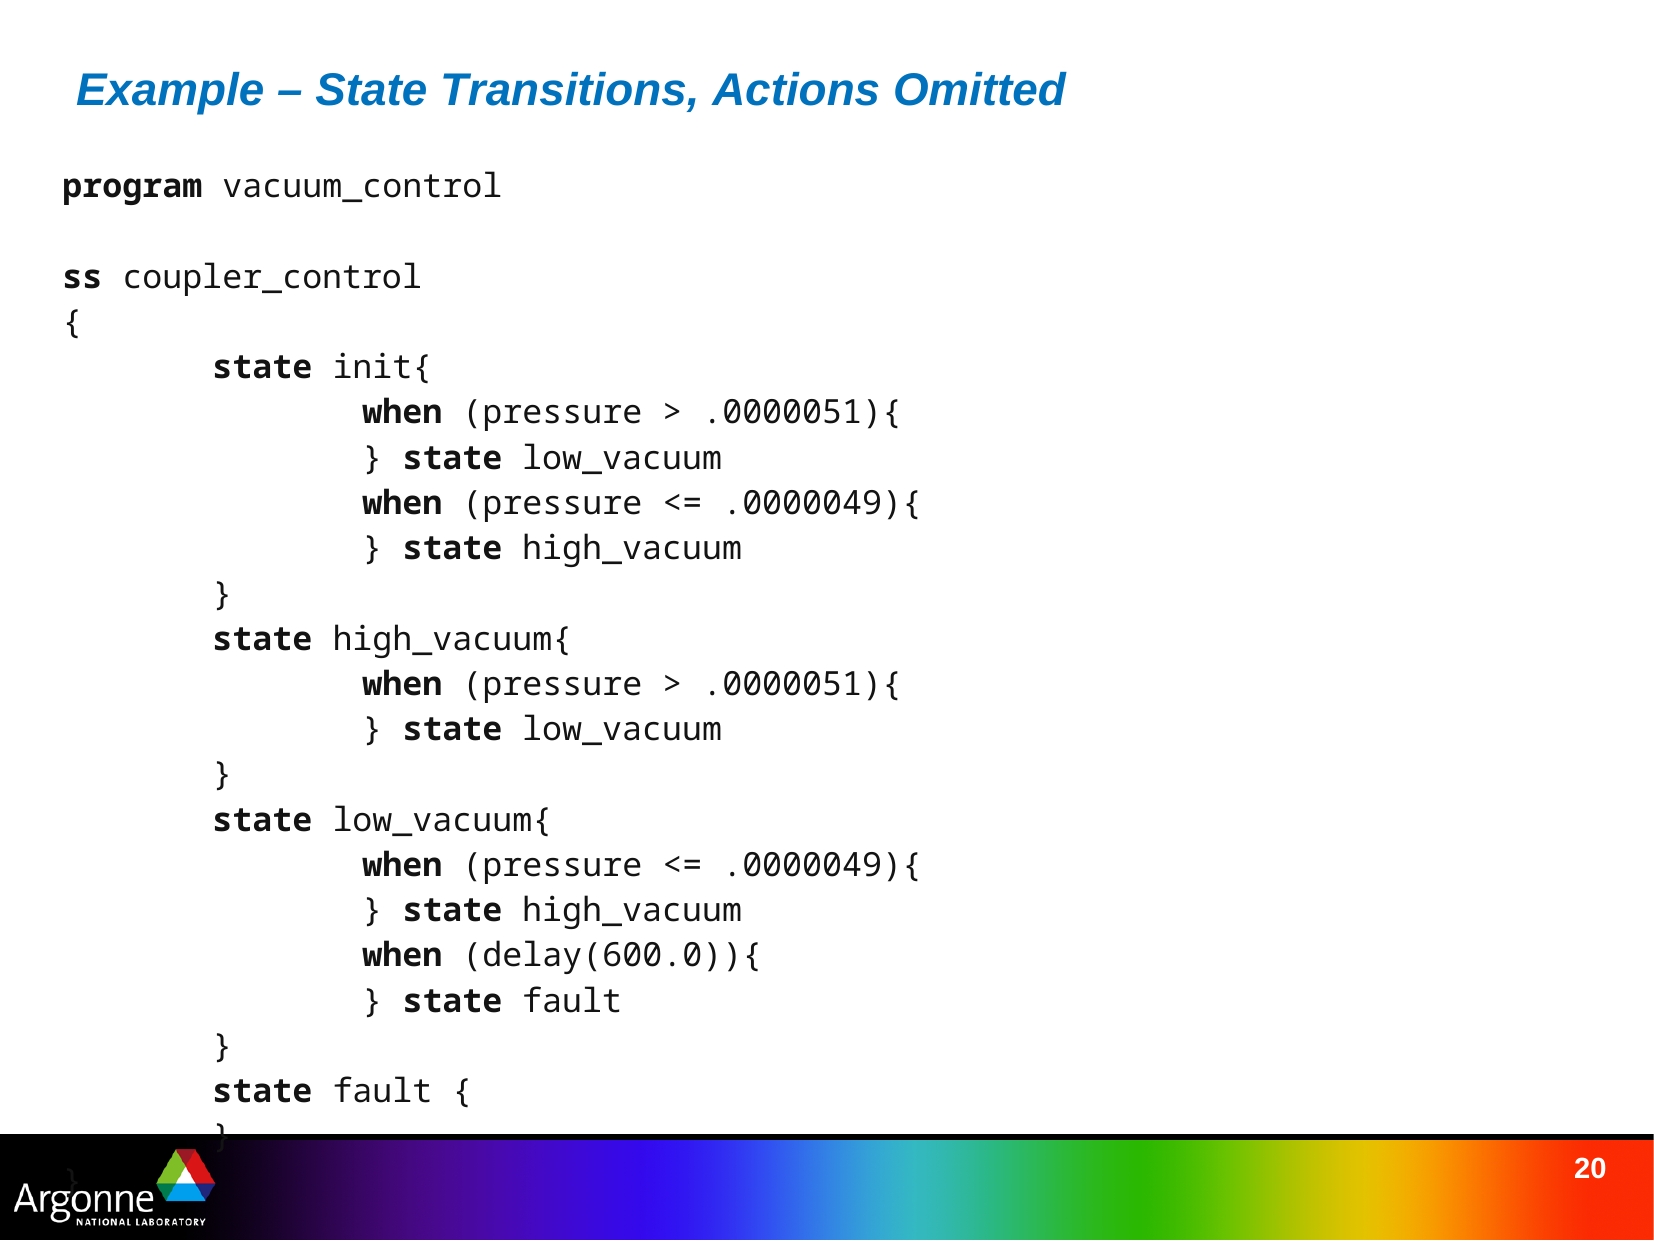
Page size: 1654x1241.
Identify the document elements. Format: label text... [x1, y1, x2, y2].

list program vacuum_control ss coupler_control { state init{ when (pressure > .0000051){ } state low_vacuum when (pressure <= .0000049){ } state high_vacuum } state high_vacuum{ when (pressure > .0000051){ } state low_vacuum } state low_vacuum{ when (pressure <= .0000049){ } state high_vacuum when (delay(600.0)){ } state fault } state fault { } } [62, 162, 1498, 1210]
title Example – State Transitions, Actions Omitted [61, 45, 1500, 123]
picture [0, 1134, 1654, 1240]
